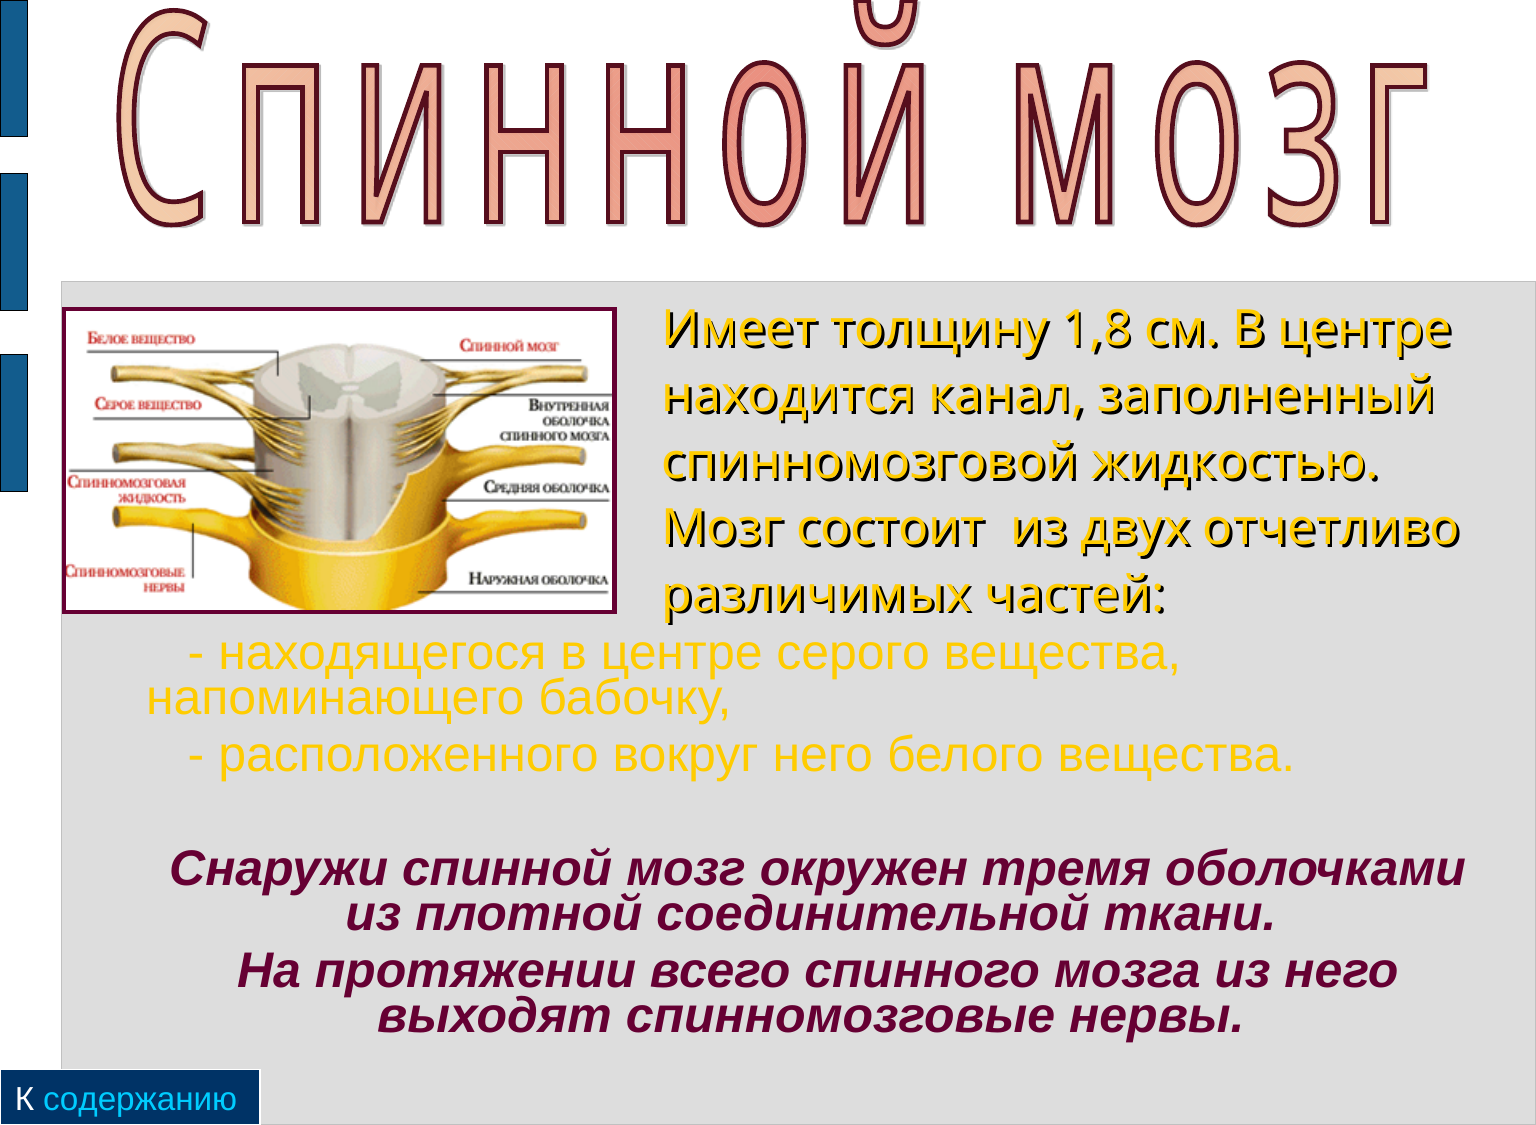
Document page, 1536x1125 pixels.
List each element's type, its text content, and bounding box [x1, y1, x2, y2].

text_box Спинной мозг [845, 65, 922, 222]
picture [66, 311, 612, 610]
text_box Спинной мозг [1270, 62, 1337, 225]
text_box Спинной мозг [607, 65, 683, 222]
text_box Спинной мозг [1157, 62, 1237, 225]
text_box Спинной мозг [1018, 65, 1111, 222]
list - находящегося в центре серого вещества, напоминающего бабочку, - расположенного вокруг него белого вещества. Снаружи спинной мозг окружен тремя оболочками из плотной соединительной ткани. На протяжении всего спинного мозга из него выходят спинномозговые нервы. [75, 626, 1505, 1088]
text_box К содержанию [0, 1069, 260, 1125]
text_box Спинной мозг [486, 65, 562, 222]
text_box Имеет толщину 1,8 см. В центре находится канал, заполненный спинномозговой жидкостью. Мозг состоит из двух отчетливо различимых частей: [646, 267, 1536, 658]
text_box Спинной мозг [118, 10, 205, 225]
text_box Спинной мозг [243, 65, 317, 223]
text_box Спинной мозг [363, 65, 439, 222]
text_box Спинной мозг [1372, 65, 1425, 222]
text_box Спинной мозг [724, 62, 804, 225]
text_box Спинной мозг [855, 0, 916, 45]
